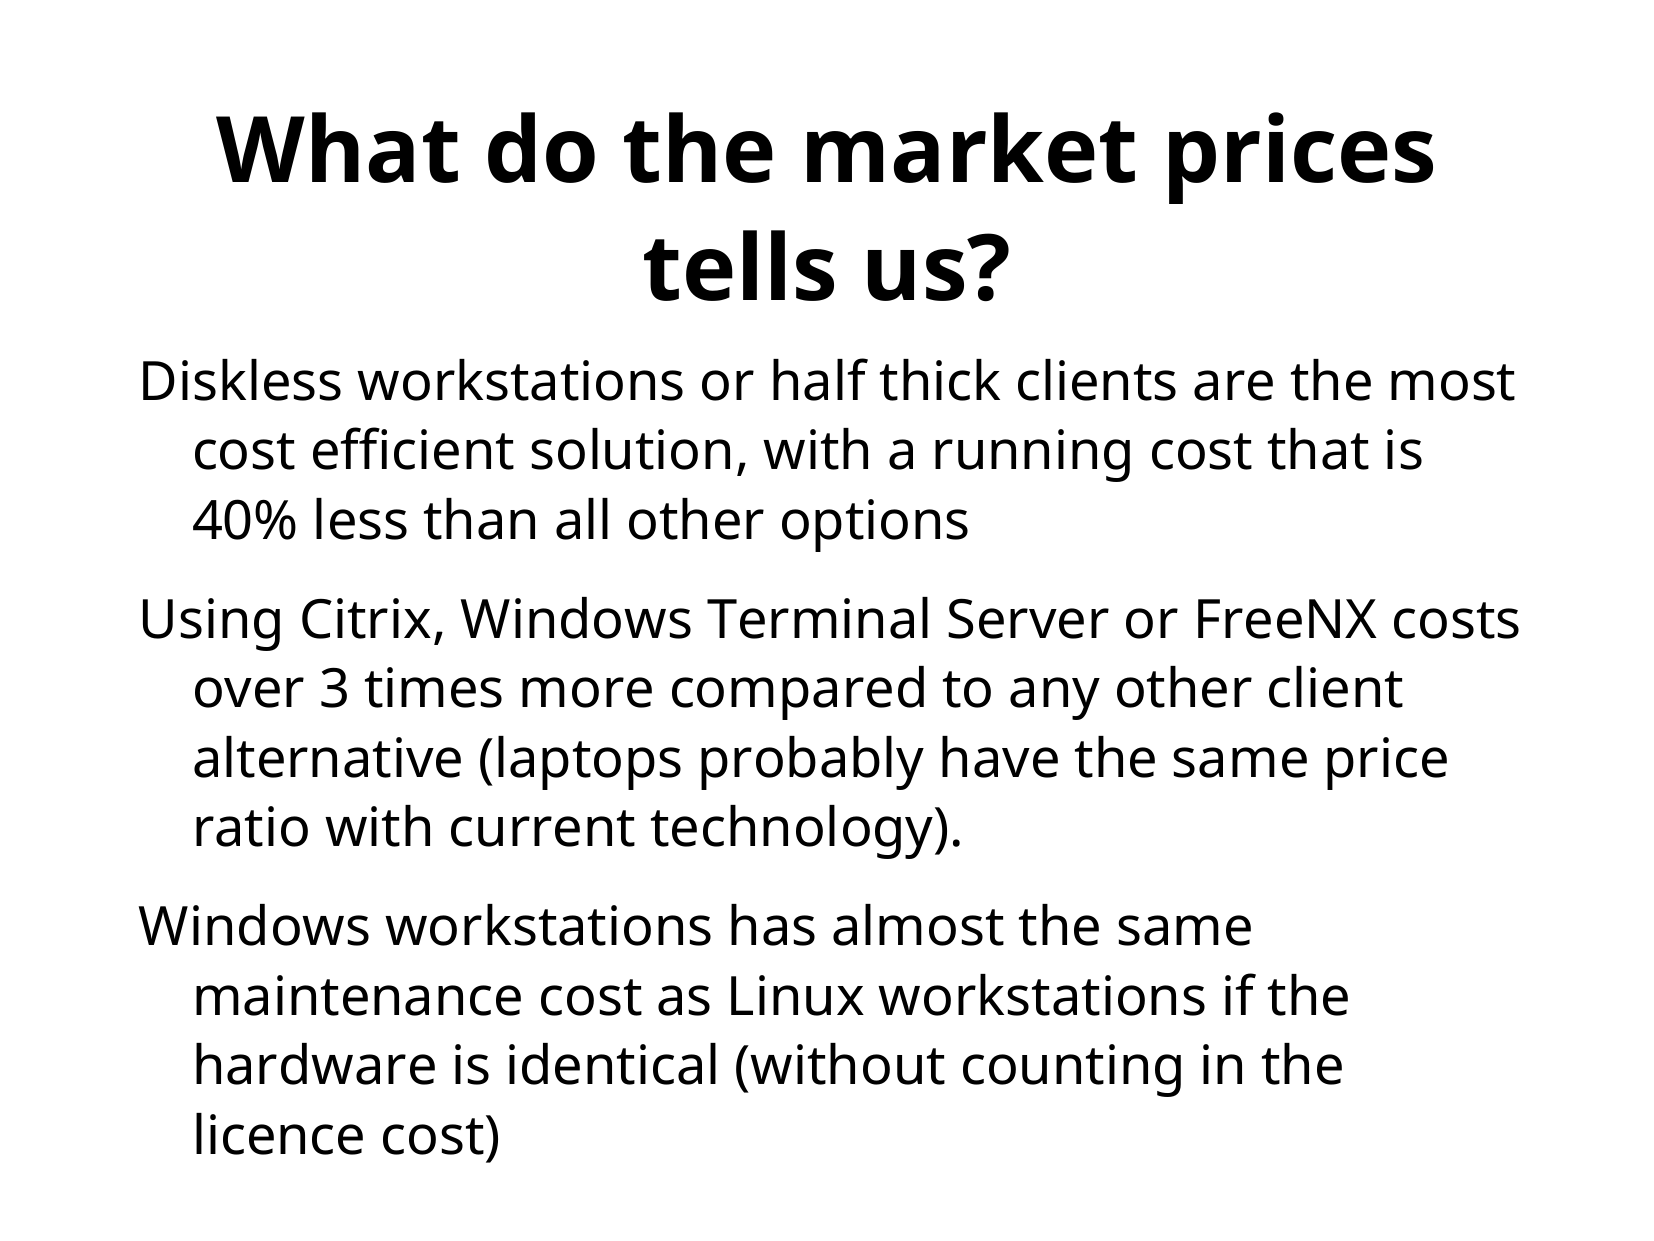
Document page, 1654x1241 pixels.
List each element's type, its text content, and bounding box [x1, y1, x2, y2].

list Diskless workstations or half thick clients are the most cost efficient solution, with a running cost that is 40% less than all other options Using Citrix, Windows Terminal Server or FreeNX costs over 3 times more compared to any other client alternative (laptops probably have the same price ratio with current technology). Windows workstations has almost the same maintenance cost as Linux workstations if the hardware is identical (without counting in the licence cost) [121, 344, 1534, 1152]
title What do the market prices tells us? [121, 98, 1534, 315]
